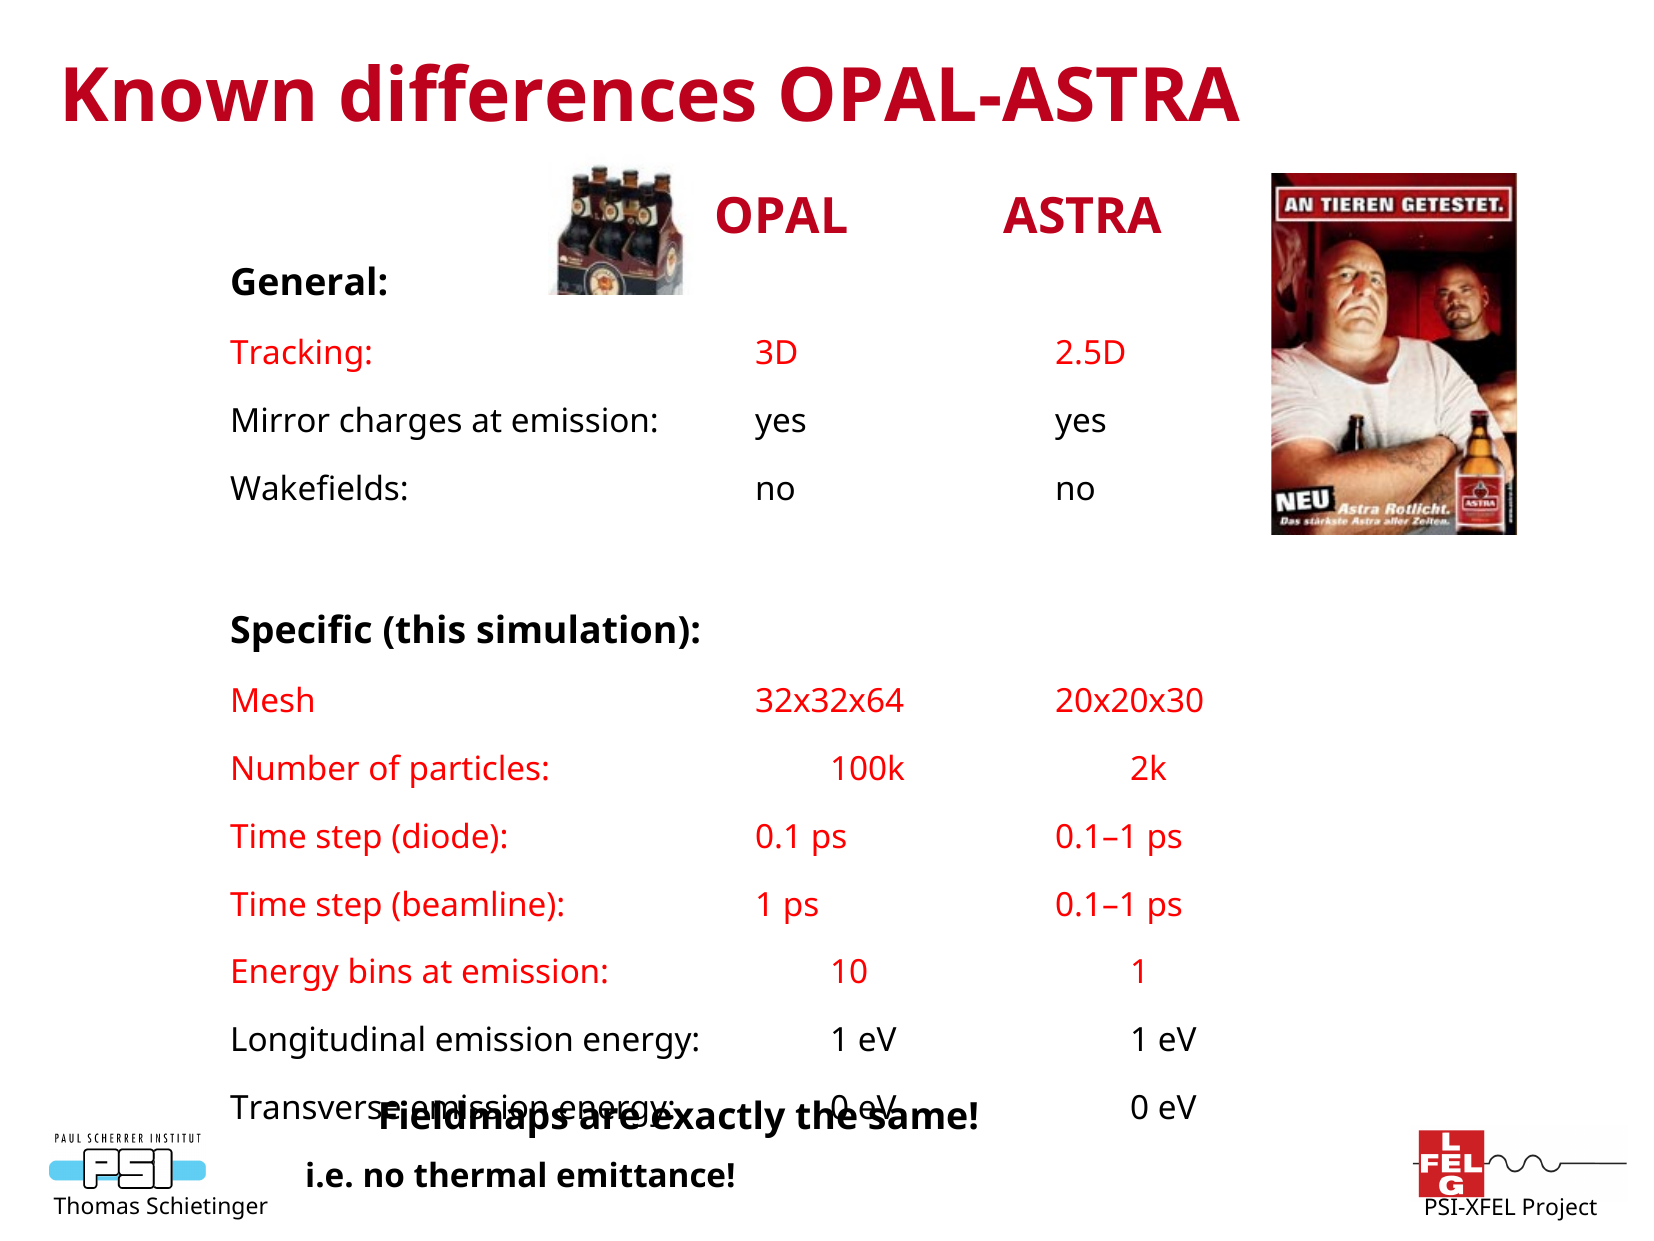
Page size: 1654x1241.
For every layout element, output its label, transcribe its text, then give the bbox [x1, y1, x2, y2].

picture [1271, 173, 1518, 535]
text_box General: Tracking: 3D 2.5D Mirror charges at emission: yes yes Wakefields: no no Specific (this simulation): Mesh 32x32x64 20x20x30 Number of particles: 100k 2k Time step (diode): 0.1 ps 0.1–1 ps Time step (beamline): 1 ps 0.1–1 ps Energy bins at emission: 10 1 Longitudinal emission energy: 1 eV 1 eV Transverse emission energy: 0 eV 0 eV i.e. no thermal emittance! [230, 229, 1292, 1033]
picture [1411, 1125, 1628, 1202]
picture [49, 1133, 206, 1189]
picture [548, 138, 694, 295]
text_box OPAL [714, 180, 915, 239]
text_box Fieldmaps are exactly the same! [377, 1089, 1329, 1134]
text_box ASTRA [1003, 180, 1204, 239]
title Known differences OPAL-ASTRA [59, 23, 1533, 162]
